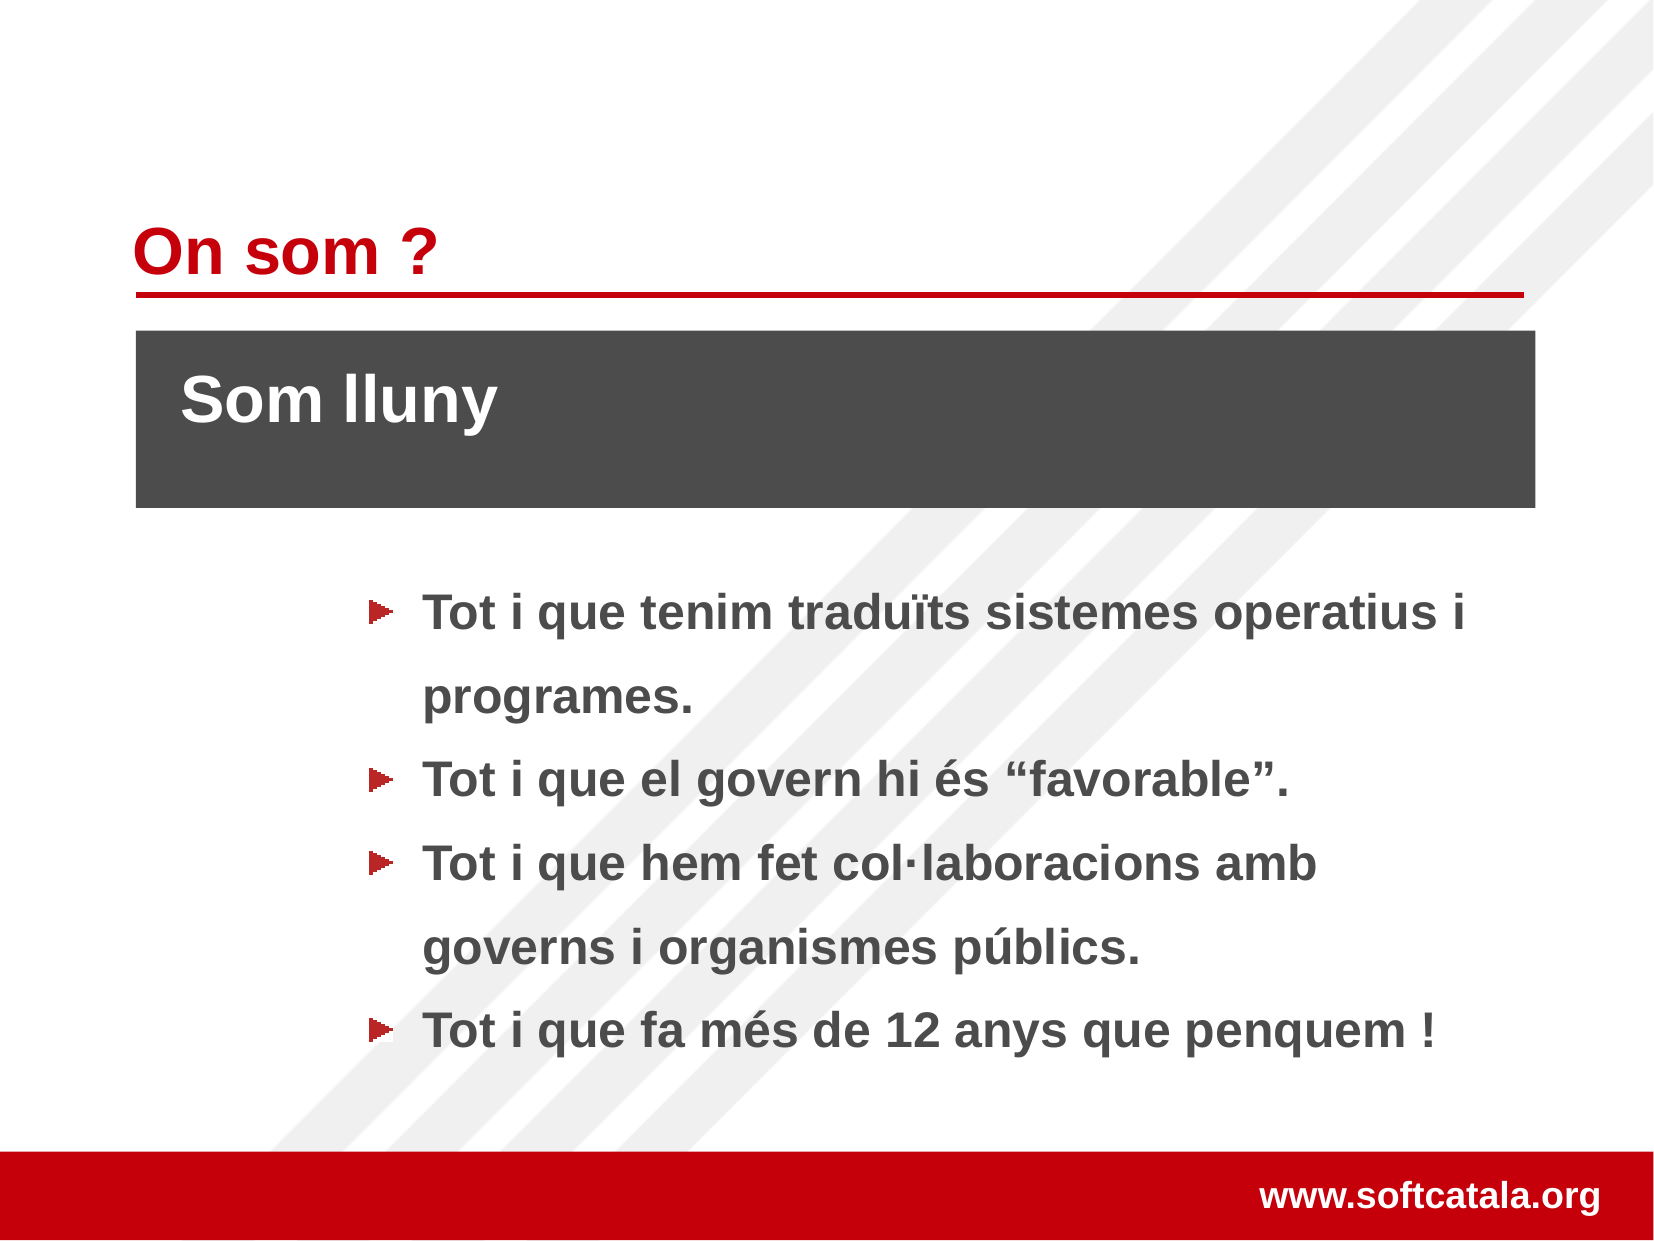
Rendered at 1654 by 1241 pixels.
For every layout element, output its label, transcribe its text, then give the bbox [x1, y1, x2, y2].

picture [0, 0, 1654, 1151]
text_box [135, 330, 1536, 508]
text_box Som lluny [165, 354, 1506, 549]
text_box Tot i que tenim traduïts sistemes operatius i programes. Tot i que el govern hi és “favorable”. Tot i que hem fet col·laboracions amb governs i organismes públics. Tot i que fa més de 12 anys que penquem ! [118, 549, 1536, 1038]
text_box On som ? [118, 206, 1501, 297]
text_box www.softcatala.org [0, 1151, 1654, 1241]
